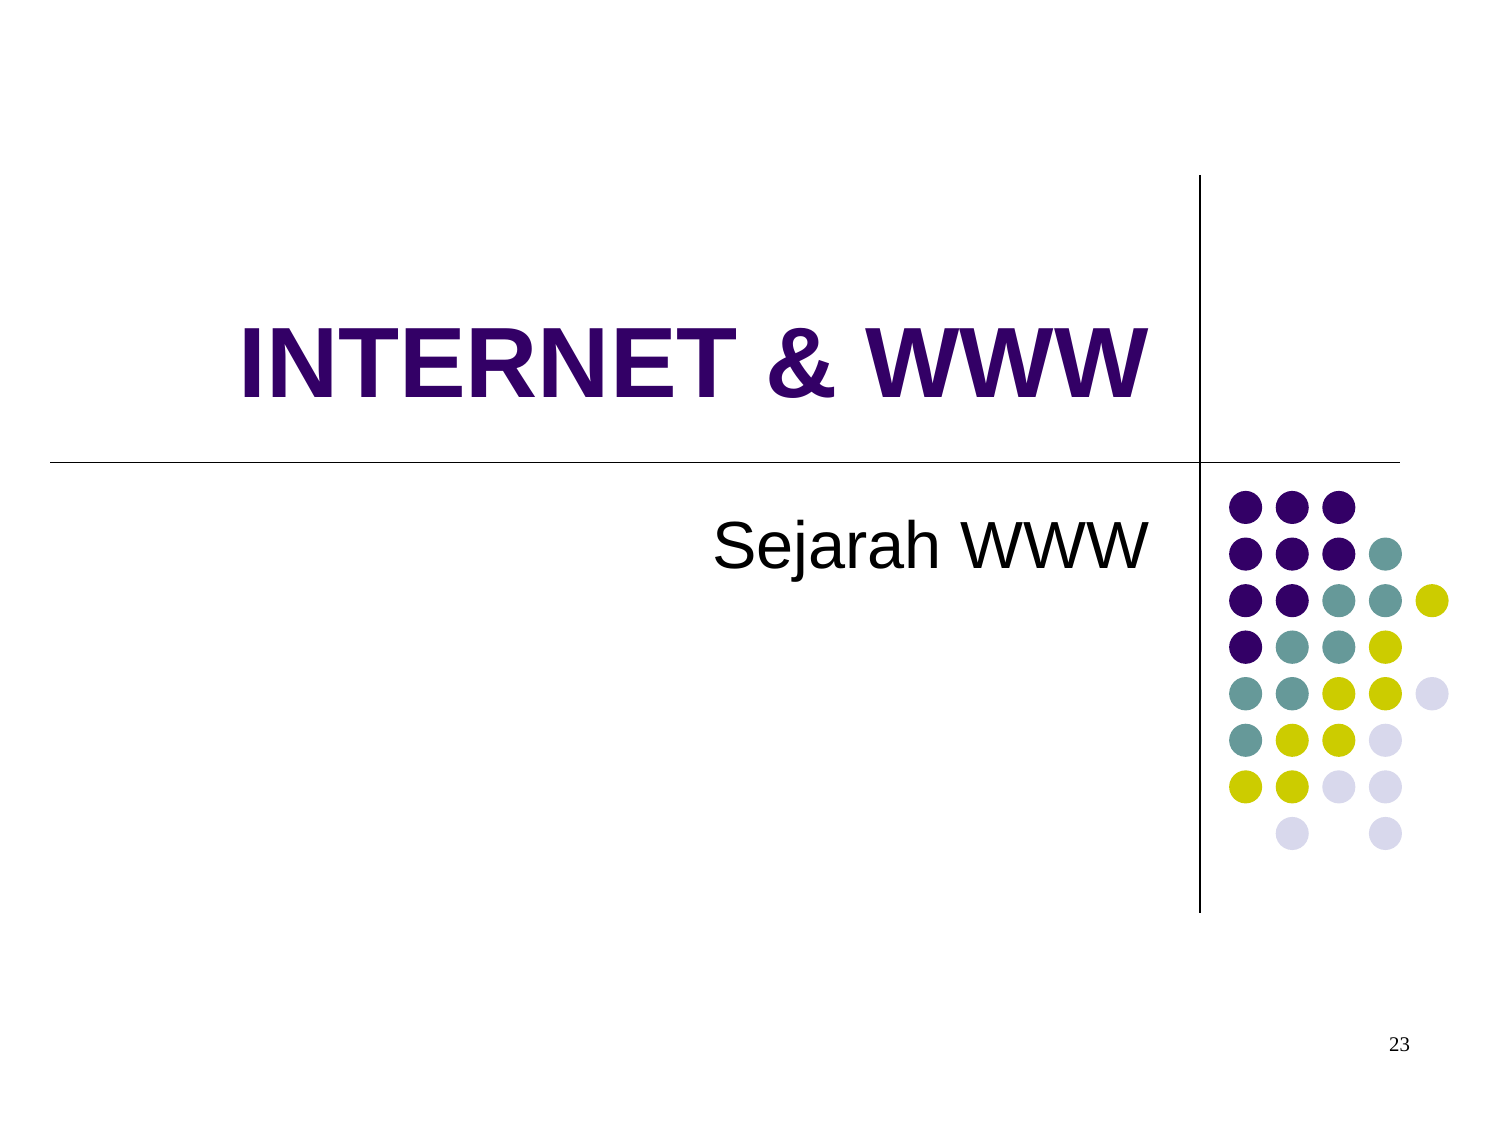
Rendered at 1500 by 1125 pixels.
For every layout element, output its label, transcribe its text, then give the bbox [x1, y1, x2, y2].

title INTERNET & WWW [51, 76, 1165, 427]
subtitle Sejarah WWW [139, 500, 1165, 888]
